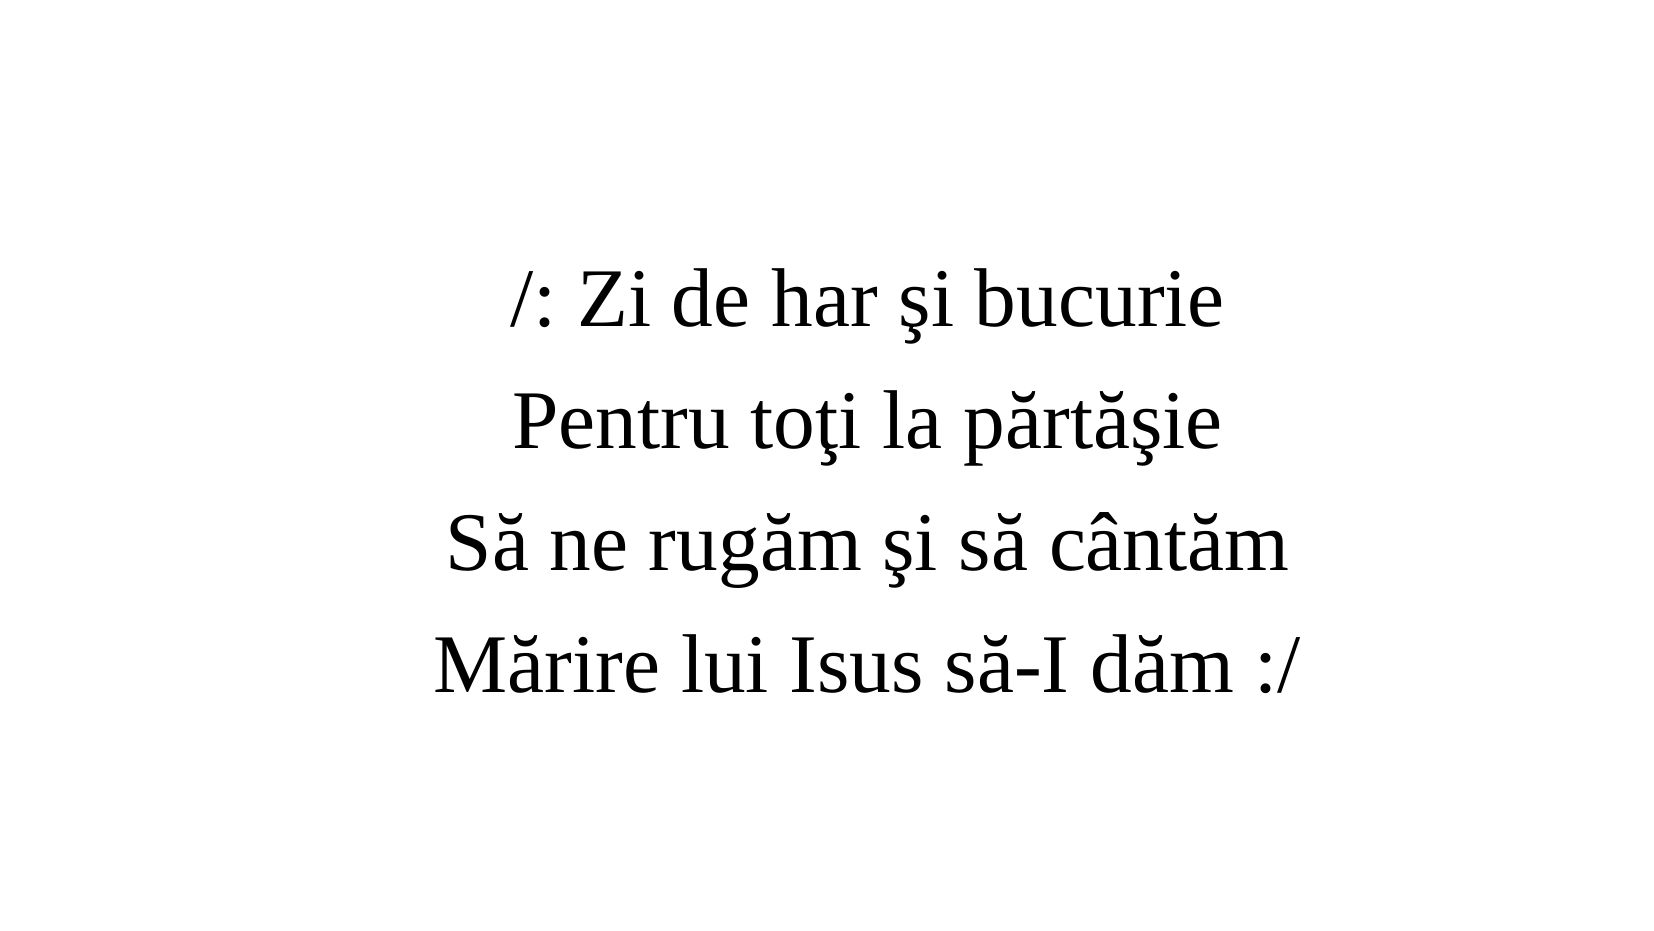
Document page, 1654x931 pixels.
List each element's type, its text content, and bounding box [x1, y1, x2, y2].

subtitle /: Zi de har şi bucurie Pentru toţi la părtăşie Să ne rugăm şi să cântăm Mărire lui Isus să-I dăm :/ [153, 239, 1583, 713]
